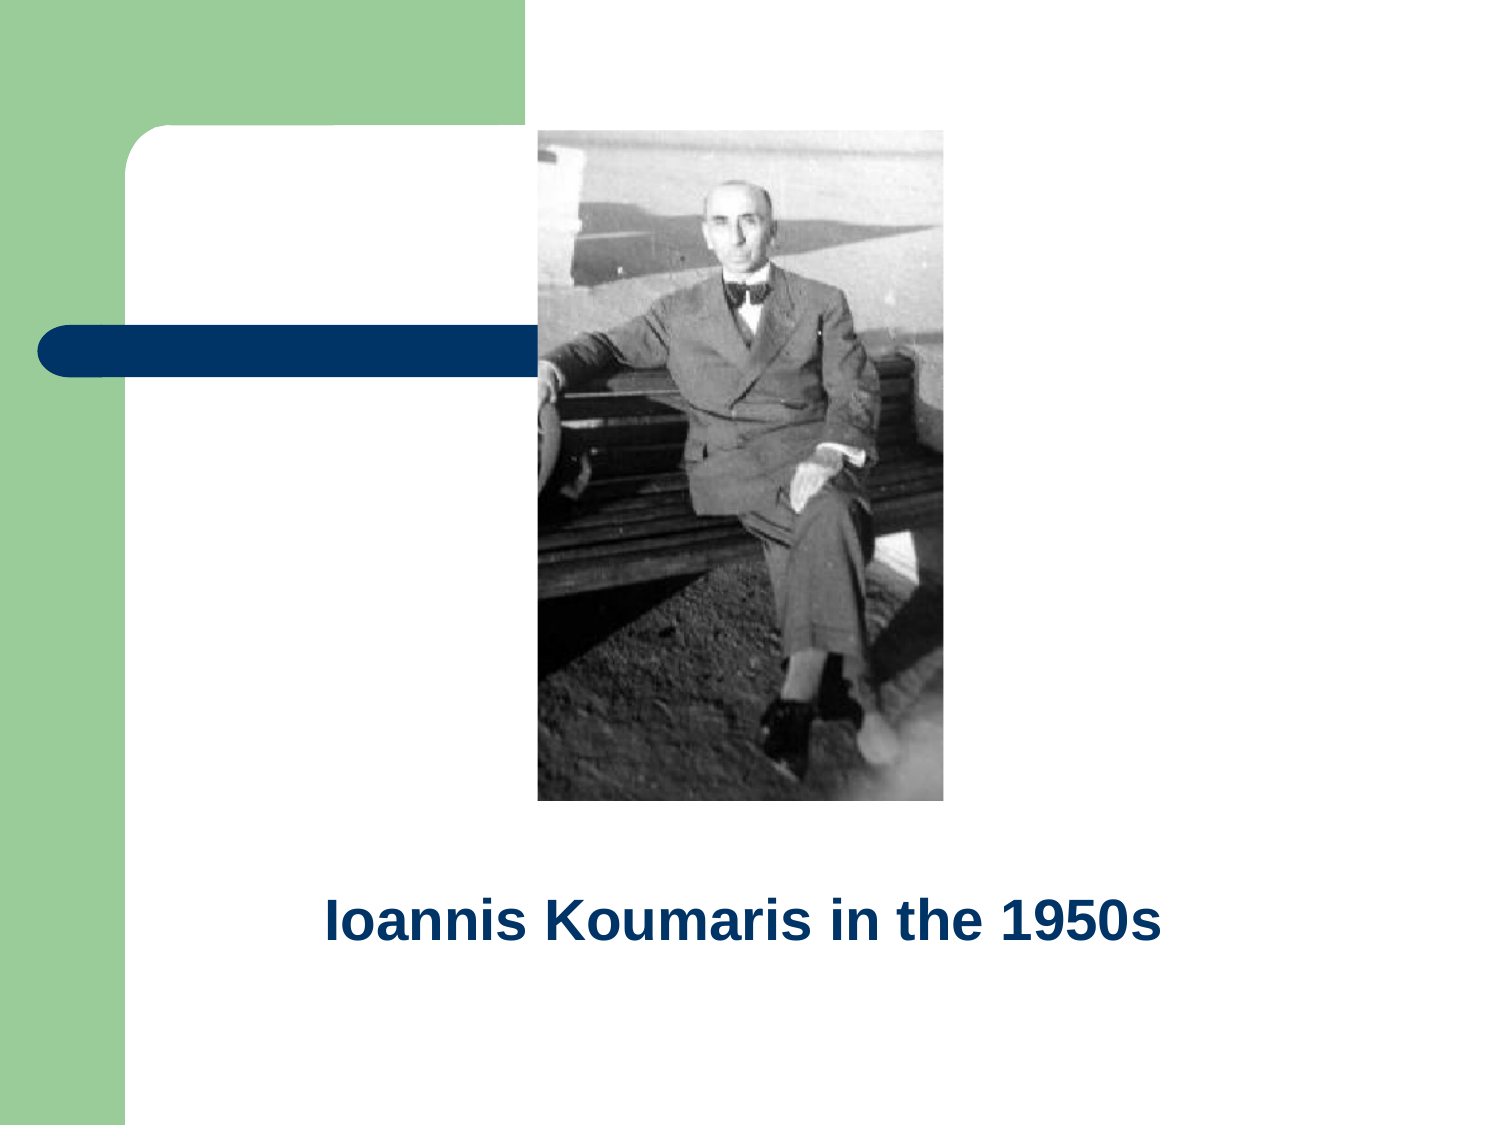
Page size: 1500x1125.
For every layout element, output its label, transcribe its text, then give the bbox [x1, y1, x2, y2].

list Ioannis Koumaris in the 1950s [294, 880, 1195, 1013]
text_box [537, 125, 1436, 801]
